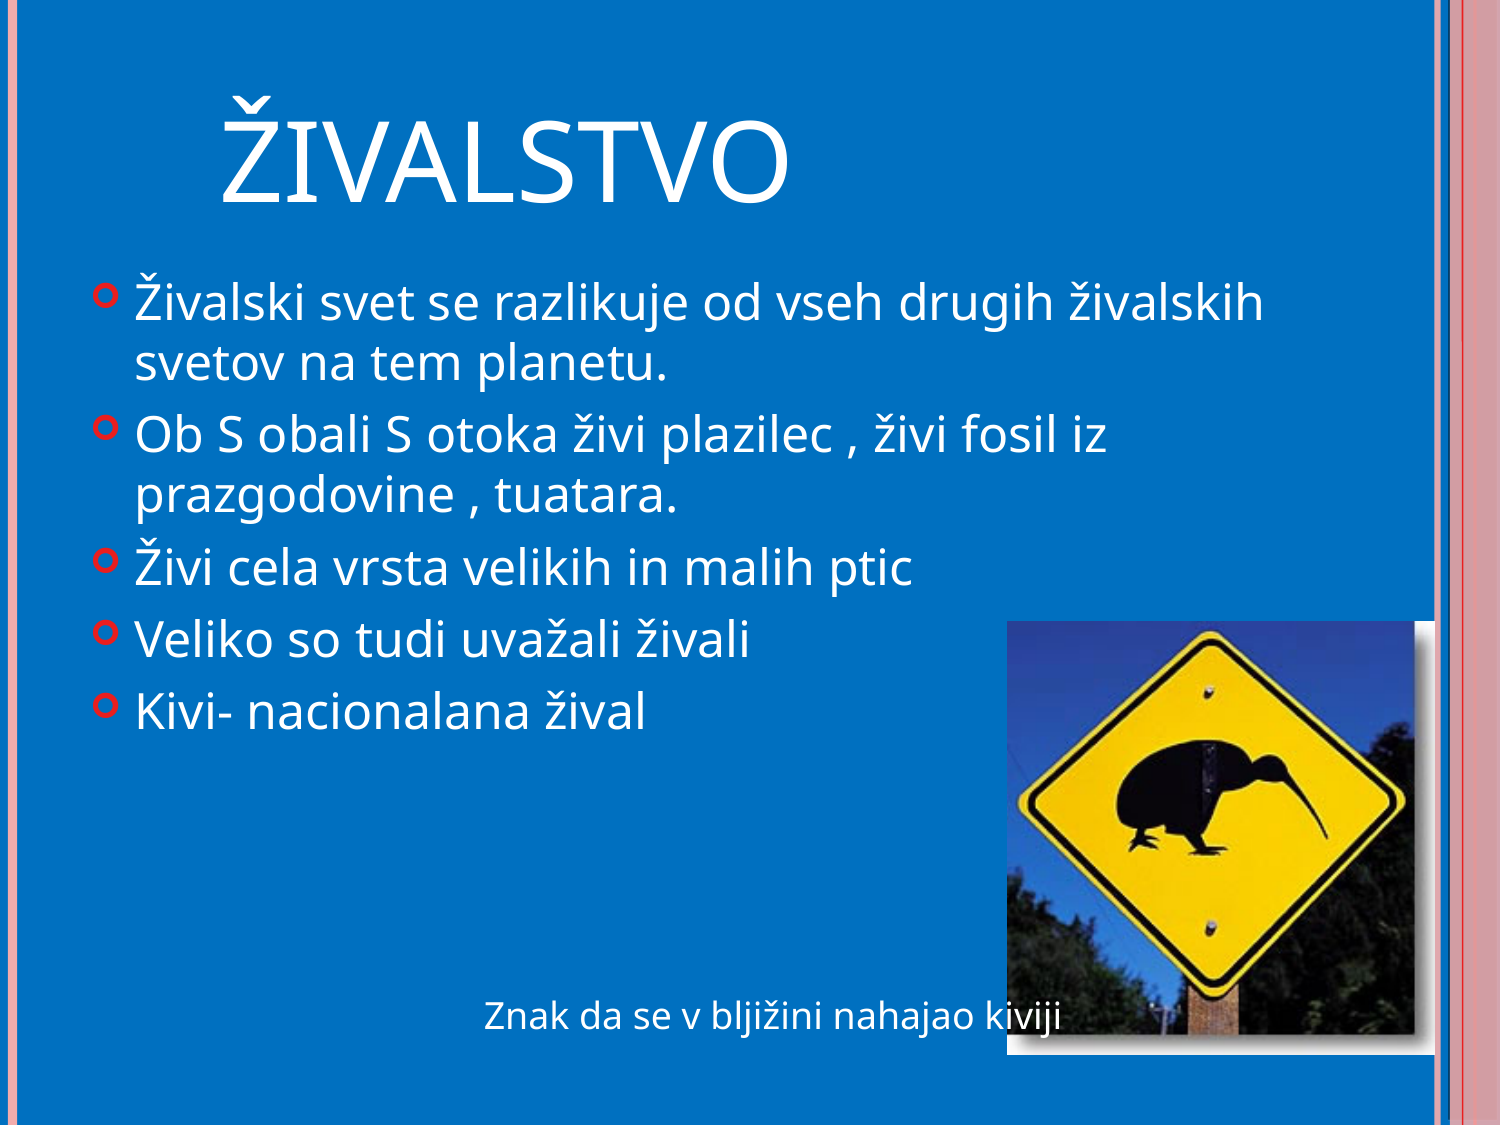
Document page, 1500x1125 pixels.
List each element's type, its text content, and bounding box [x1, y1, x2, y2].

text_box Znak da se v bljižini nahajao kiviji [468, 984, 1078, 1045]
picture [1007, 621, 1435, 1055]
title živalstvo [75, 45, 1300, 233]
list Živalski svet se razlikuje od vseh drugih živalskih svetov na tem planetu. Ob S obali S otoka živi plazilec , živi fosil iz prazgodovine , tuatara. Živi cela vrsta velikih in malih ptic Veliko so tudi uvažali živali Kivi- nacionalana žival [75, 262, 1300, 1062]
